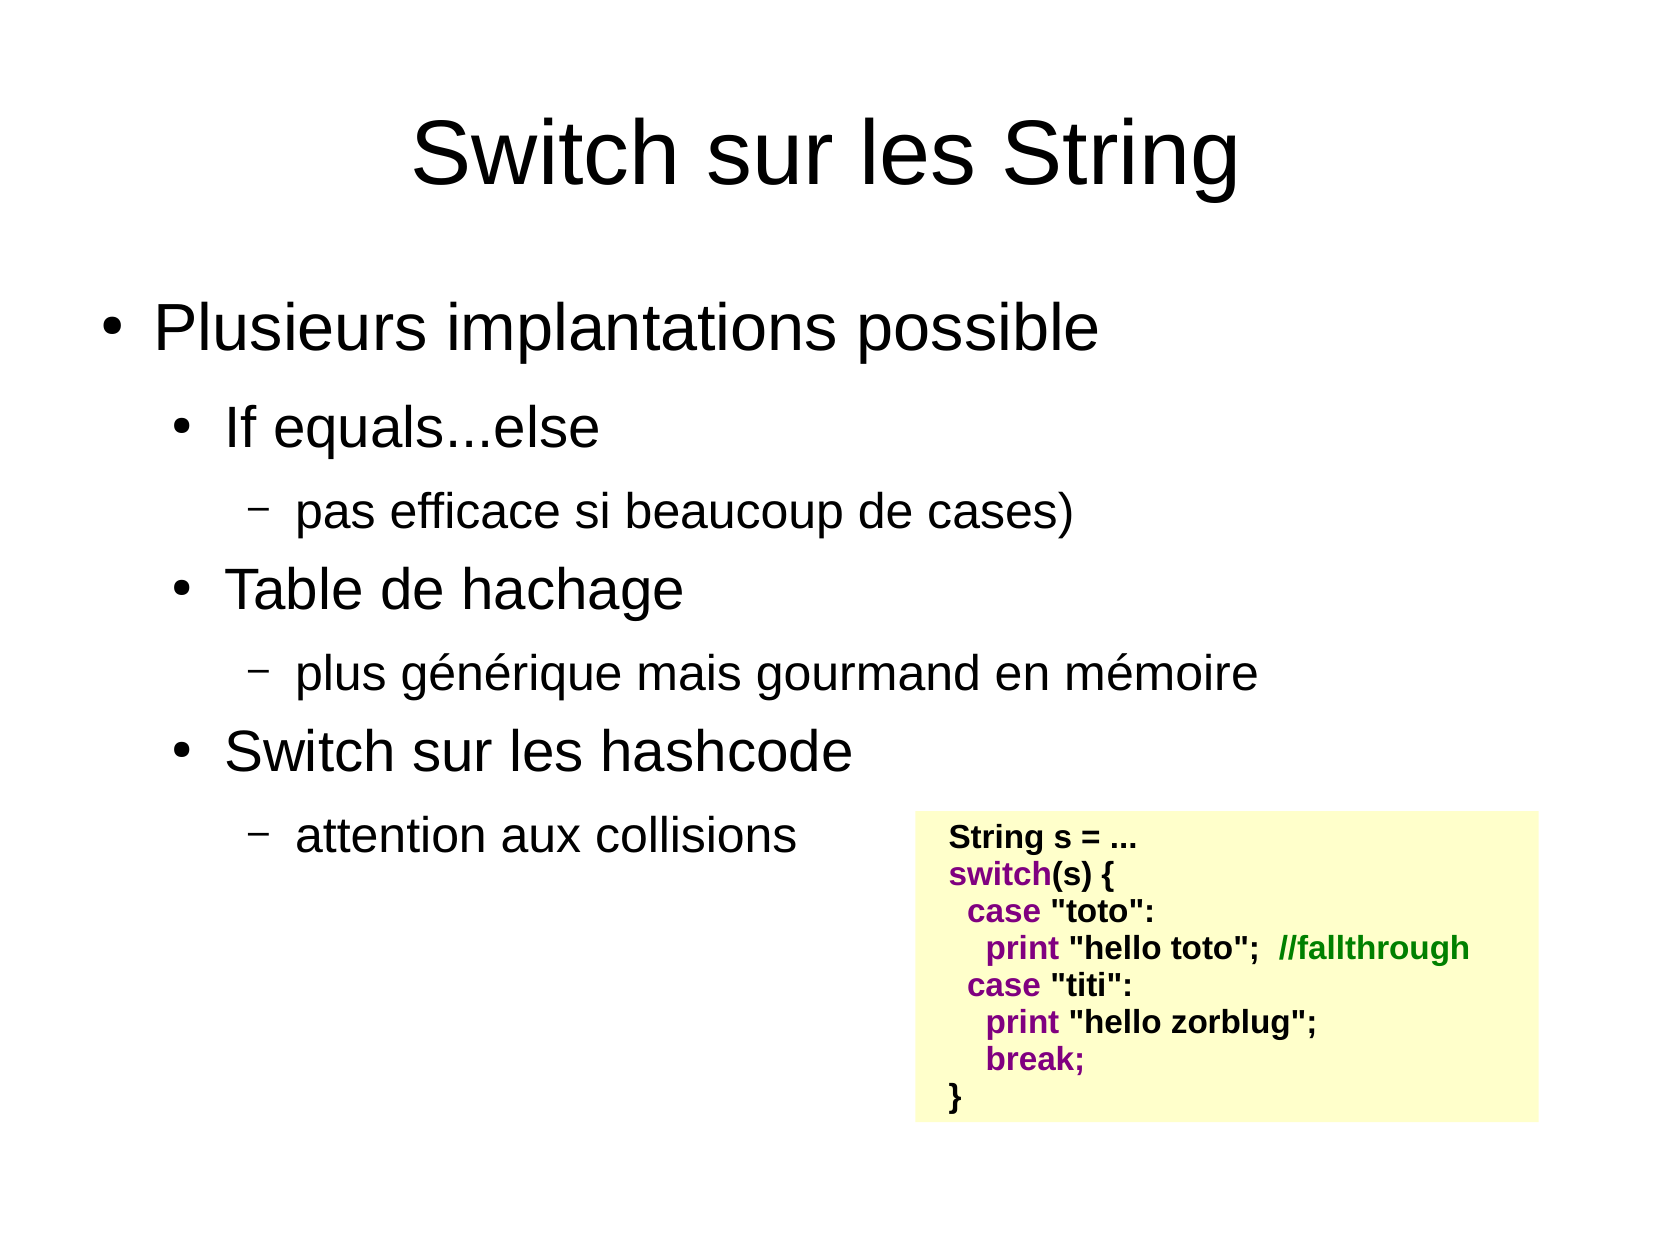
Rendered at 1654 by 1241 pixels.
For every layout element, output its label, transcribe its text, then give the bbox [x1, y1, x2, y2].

title Switch sur les String [82, 56, 1571, 250]
list Plusieurs implantations possible If equals...else pas efficace si beaucoup de cases) Table de hachage plus générique mais gourmand en mémoire Switch sur les hashcode attention aux collisions [82, 290, 1571, 864]
text_box String s = ... switch(s) { case "toto": print "hello toto"; //fallthrough case "titi": print "hello zorblug"; break; } [915, 811, 1539, 1123]
